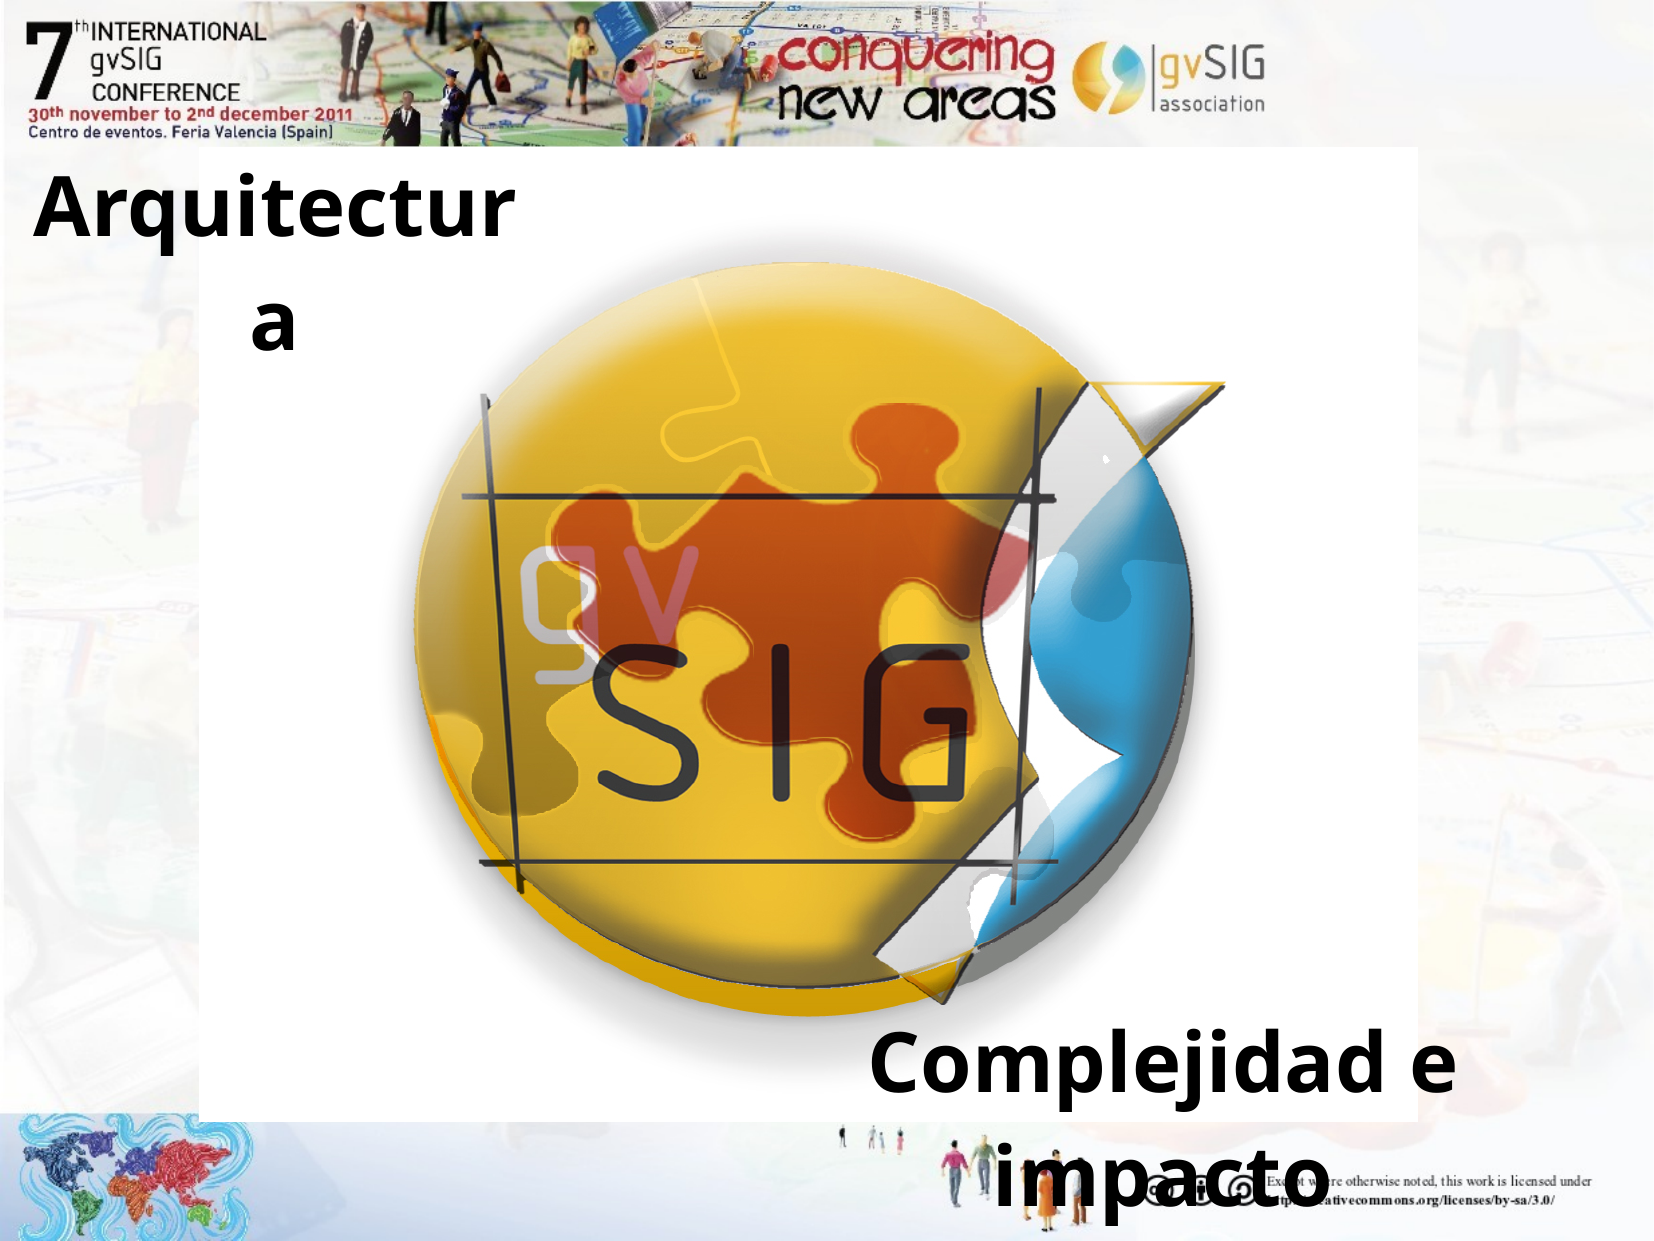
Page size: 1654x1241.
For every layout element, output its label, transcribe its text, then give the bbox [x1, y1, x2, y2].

picture [0, 0, 1654, 1241]
title Complejidad e impacto [690, 1003, 1636, 1152]
title Arquitectura [17, 147, 532, 276]
